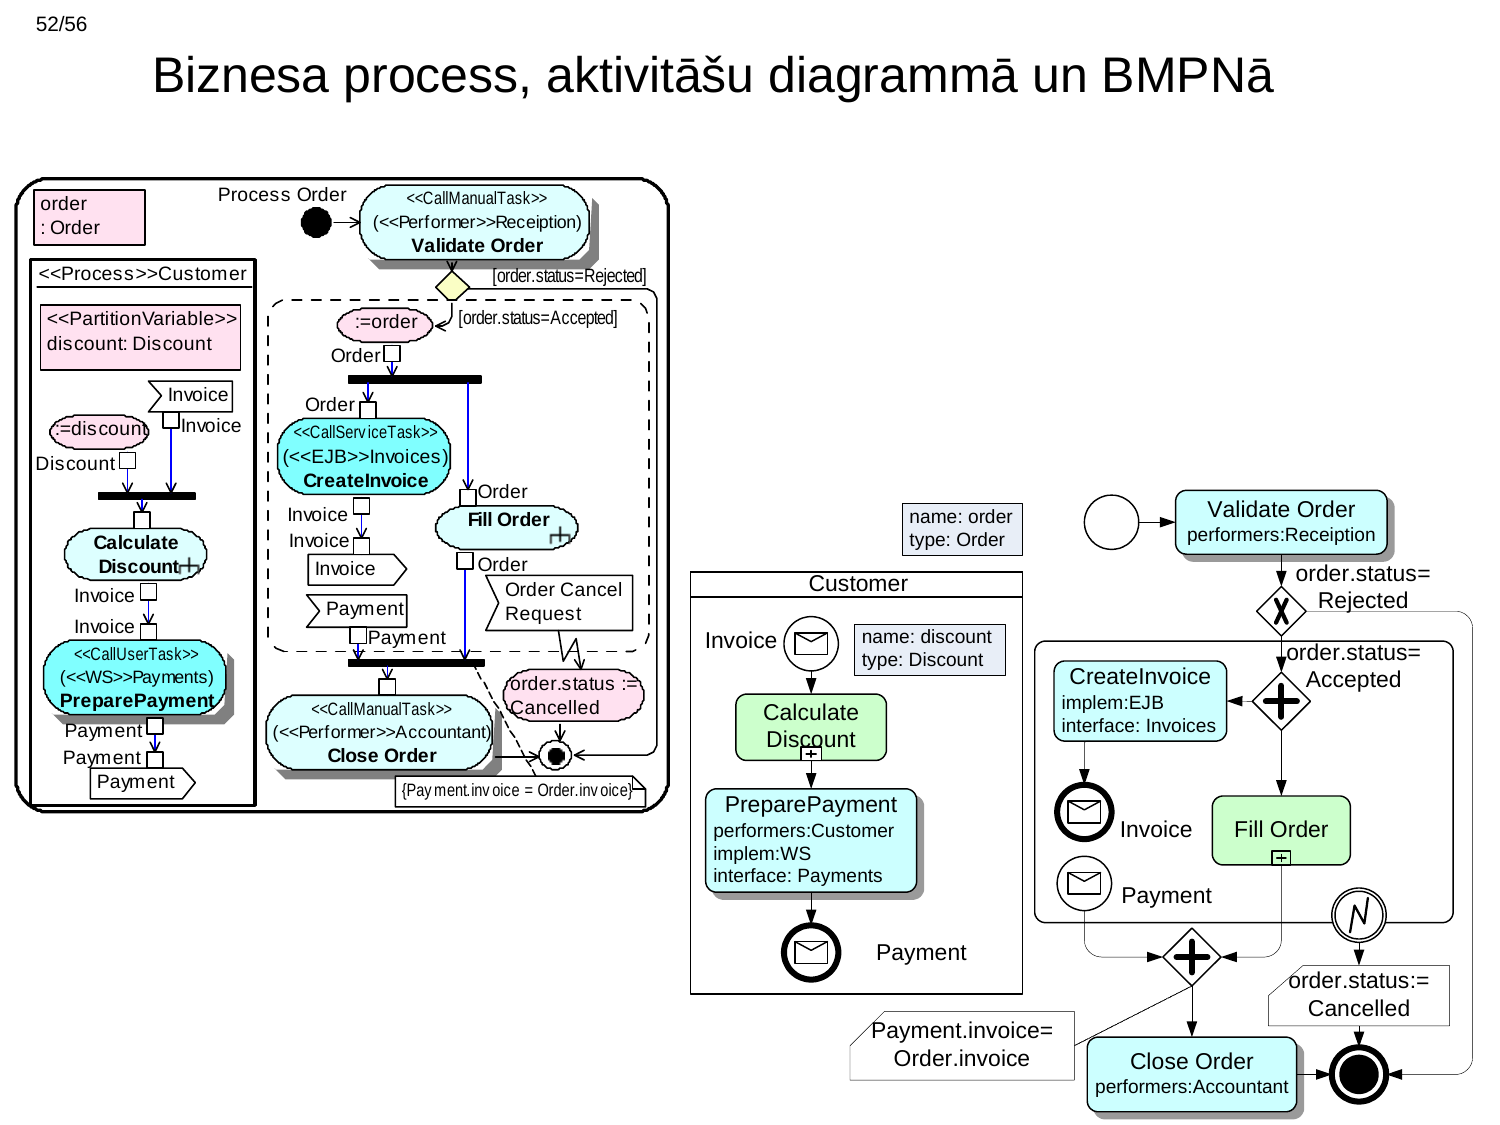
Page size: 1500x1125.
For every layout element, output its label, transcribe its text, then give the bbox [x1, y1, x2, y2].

chart [687, 487, 1476, 1122]
picture [0, 162, 688, 832]
title Biznesa process, aktivitāšu diagrammā un BMPNā [137, 24, 1413, 126]
